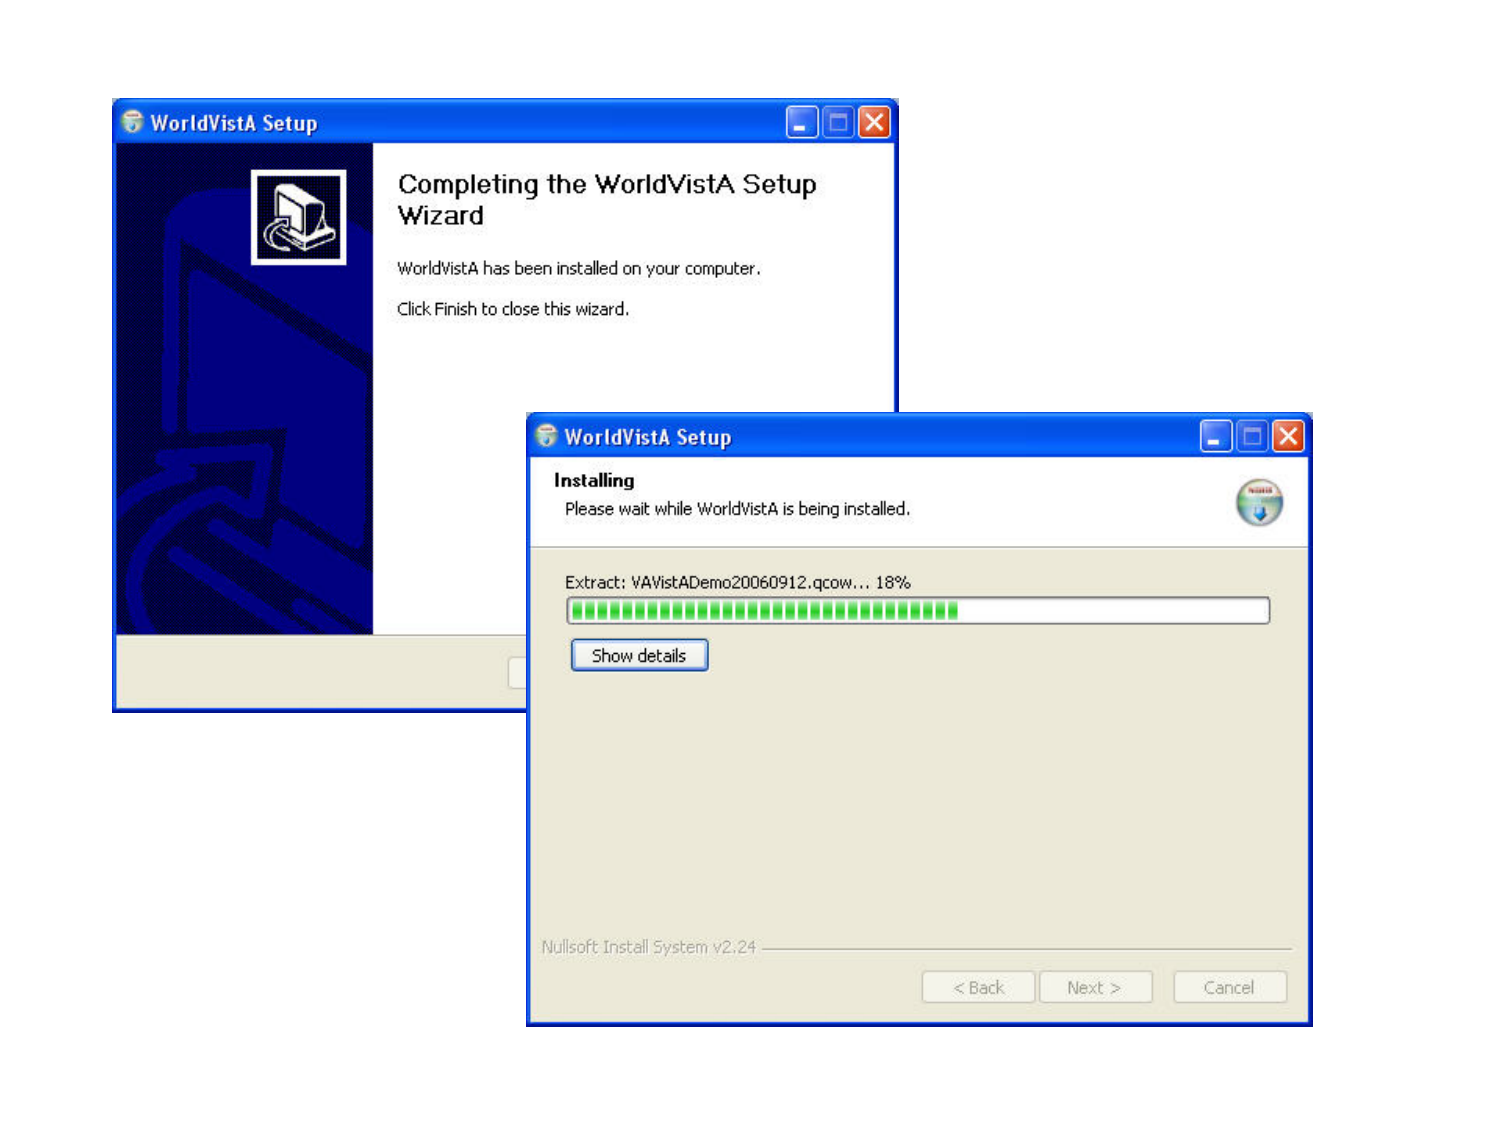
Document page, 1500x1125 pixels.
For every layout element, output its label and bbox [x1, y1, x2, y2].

picture [112, 98, 1313, 1027]
